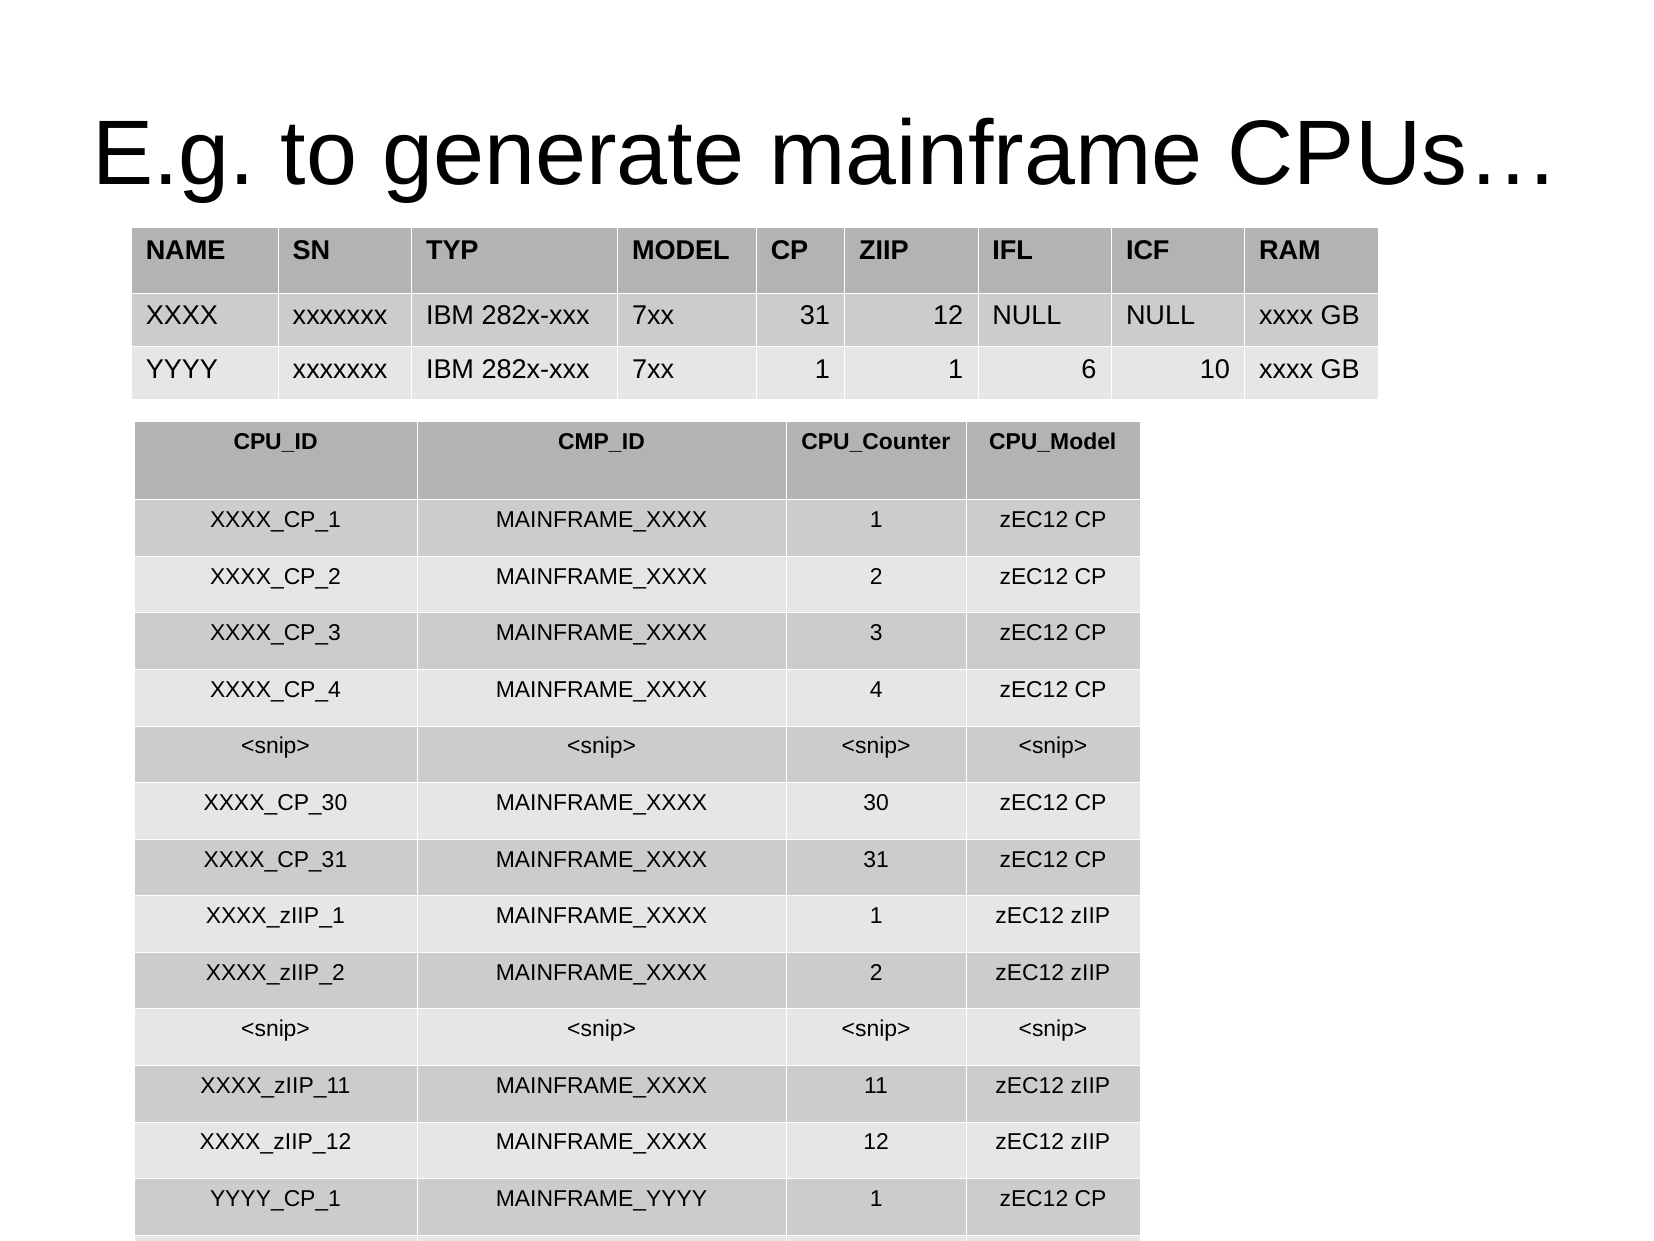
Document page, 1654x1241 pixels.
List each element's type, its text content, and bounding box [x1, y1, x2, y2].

table_cell XXXX [132, 294, 278, 346]
table_cell MAINFRAME_YYYY [418, 1236, 786, 1241]
table_cell 10 [1112, 347, 1244, 399]
table_cell 1 [787, 896, 966, 952]
table_cell xxxxxxx [279, 294, 411, 346]
table_header ICF [1112, 228, 1244, 293]
table_cell YYYY_CP_1 [135, 1179, 417, 1235]
table_cell 31 [787, 840, 966, 895]
table_header CMP_ID [418, 422, 786, 499]
table_header CPU_Counter [787, 422, 966, 499]
table_cell 1 [787, 500, 966, 556]
table_cell MAINFRAME_XXXX [418, 1066, 786, 1122]
table_cell XXXX_CP_2 [135, 557, 417, 612]
table_header MODEL [618, 228, 756, 293]
table_cell YYYY [132, 347, 278, 399]
table_cell zEC12 CP [967, 500, 1140, 556]
table_cell <snip> [418, 1009, 786, 1065]
table_cell zEC12 zIIP [967, 1066, 1140, 1122]
table_cell zEC12 CP [967, 613, 1140, 669]
table_cell 1 [787, 1179, 966, 1235]
table_cell XXXX_CP_30 [135, 783, 417, 839]
table_cell MAINFRAME_XXXX [418, 953, 786, 1008]
table_cell zEC12 CP [967, 670, 1140, 726]
table_cell <snip> [967, 727, 1140, 782]
table_cell <snip> [135, 727, 417, 782]
table_cell 2 [787, 953, 966, 1008]
table_cell NULL [1112, 294, 1244, 346]
table_cell xxxx GB [1245, 294, 1378, 346]
table_cell IBM 282x-xxx [412, 347, 617, 399]
table_cell MAINFRAME_XXXX [418, 670, 786, 726]
table_cell 2 [787, 557, 966, 612]
table_header TYP [412, 228, 617, 293]
table_cell MAINFRAME_XXXX [418, 1123, 786, 1178]
table_cell xxxx GB [1245, 347, 1378, 399]
table_cell <snip> [787, 1009, 966, 1065]
table_cell NULL [979, 294, 1111, 346]
table_cell XXXX_CP_4 [135, 670, 417, 726]
table_cell <snip> [787, 727, 966, 782]
table_cell xxxxxxx [279, 347, 411, 399]
table_cell zEC12 CP [967, 557, 1140, 612]
table_cell XXXX_zIIP_2 [135, 953, 417, 1008]
table_cell zEC12 ICF [967, 1236, 1140, 1241]
table_cell zEC12 zIIP [967, 896, 1140, 952]
table_cell zEC12 CP [967, 783, 1140, 839]
table_cell XXXX_zIIP_12 [135, 1123, 417, 1178]
table_header NAME [132, 228, 278, 293]
table_cell 12 [845, 294, 978, 346]
table_cell MAINFRAME_XXXX [418, 500, 786, 556]
table_cell 6 [979, 347, 1111, 399]
table_cell MAINFRAME_XXXX [418, 896, 786, 952]
table_cell 4 [787, 670, 966, 726]
table_header SN [279, 228, 411, 293]
table_cell zEC12 CP [967, 1179, 1140, 1235]
table_cell zEC12 zIIP [967, 953, 1140, 1008]
table_cell 11 [787, 1066, 966, 1122]
table_cell MAINFRAME_YYYY [418, 1179, 786, 1235]
table_cell IBM 282x-xxx [412, 294, 617, 346]
table_cell 31 [757, 294, 844, 346]
table_header RAM [1245, 228, 1378, 293]
table_header IFL [979, 228, 1111, 293]
table_cell 30 [787, 783, 966, 839]
table_cell MAINFRAME_XXXX [418, 783, 786, 839]
table_cell XXXX_zIIP_11 [135, 1066, 417, 1122]
table_cell YYYY_ICF_1 [135, 1236, 417, 1241]
table_cell 7xx [618, 347, 756, 399]
table_cell 3 [787, 613, 966, 669]
table_cell MAINFRAME_XXXX [418, 557, 786, 612]
table_cell <snip> [967, 1009, 1140, 1065]
table_cell <snip> [418, 727, 786, 782]
table_cell 1 [787, 1236, 966, 1241]
table_cell XXXX_zIIP_1 [135, 896, 417, 952]
table_cell zEC12 zIIP [967, 1123, 1140, 1178]
table_cell zEC12 CP [967, 840, 1140, 895]
table_cell XXXX_CP_1 [135, 500, 417, 556]
table_cell <snip> [135, 1009, 417, 1065]
table_cell 12 [787, 1123, 966, 1178]
table_header CPU_ID [135, 422, 417, 499]
table_cell MAINFRAME_XXXX [418, 840, 786, 895]
table_header ZIIP [845, 228, 978, 293]
table_cell 1 [845, 347, 978, 399]
title E.g. to generate mainframe CPUs… [82, 49, 1571, 257]
table_cell 1 [757, 347, 844, 399]
table_header CP [757, 228, 844, 293]
table_header CPU_Model [967, 422, 1140, 499]
table_cell 7xx [618, 294, 756, 346]
table_cell MAINFRAME_XXXX [418, 613, 786, 669]
table_cell XXXX_CP_3 [135, 613, 417, 669]
table_cell XXXX_CP_31 [135, 840, 417, 895]
